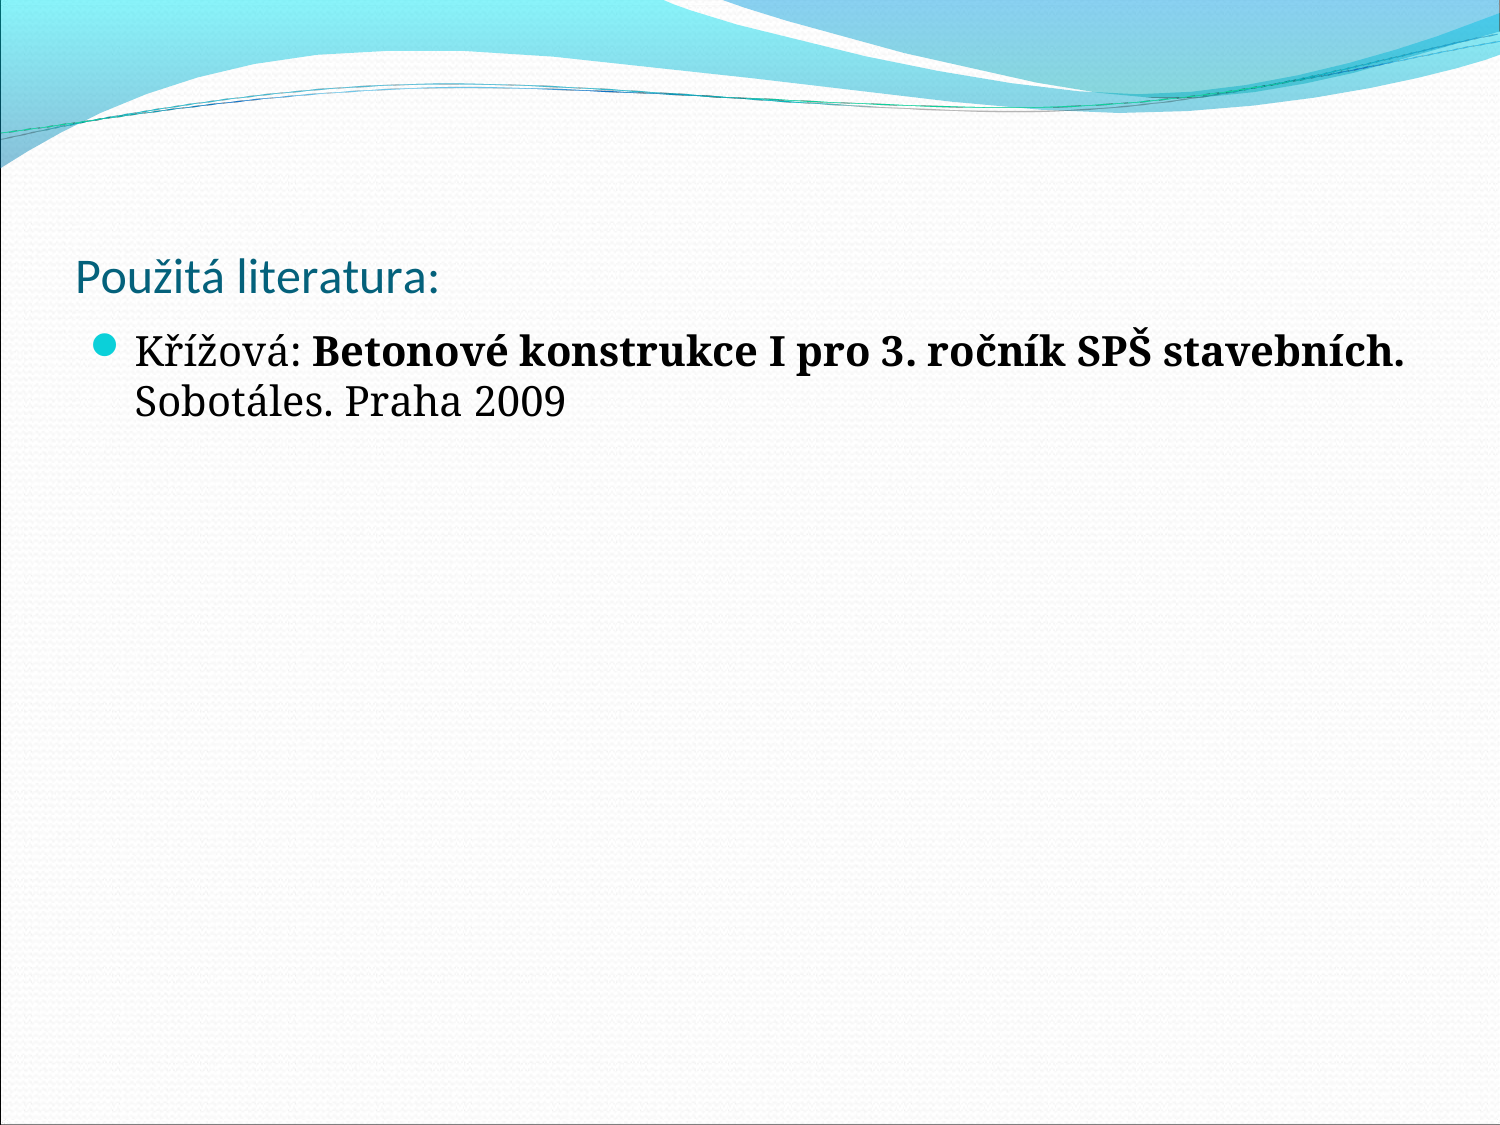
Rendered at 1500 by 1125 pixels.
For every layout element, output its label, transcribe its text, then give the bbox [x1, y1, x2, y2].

title Použitá literatura: [75, 115, 1426, 304]
list Křížová: Betonové konstrukce I pro 3. ročník SPŠ stavebních. Sobotáles. Praha 2009 [75, 317, 1426, 1038]
picture [0, 0, 1500, 1125]
